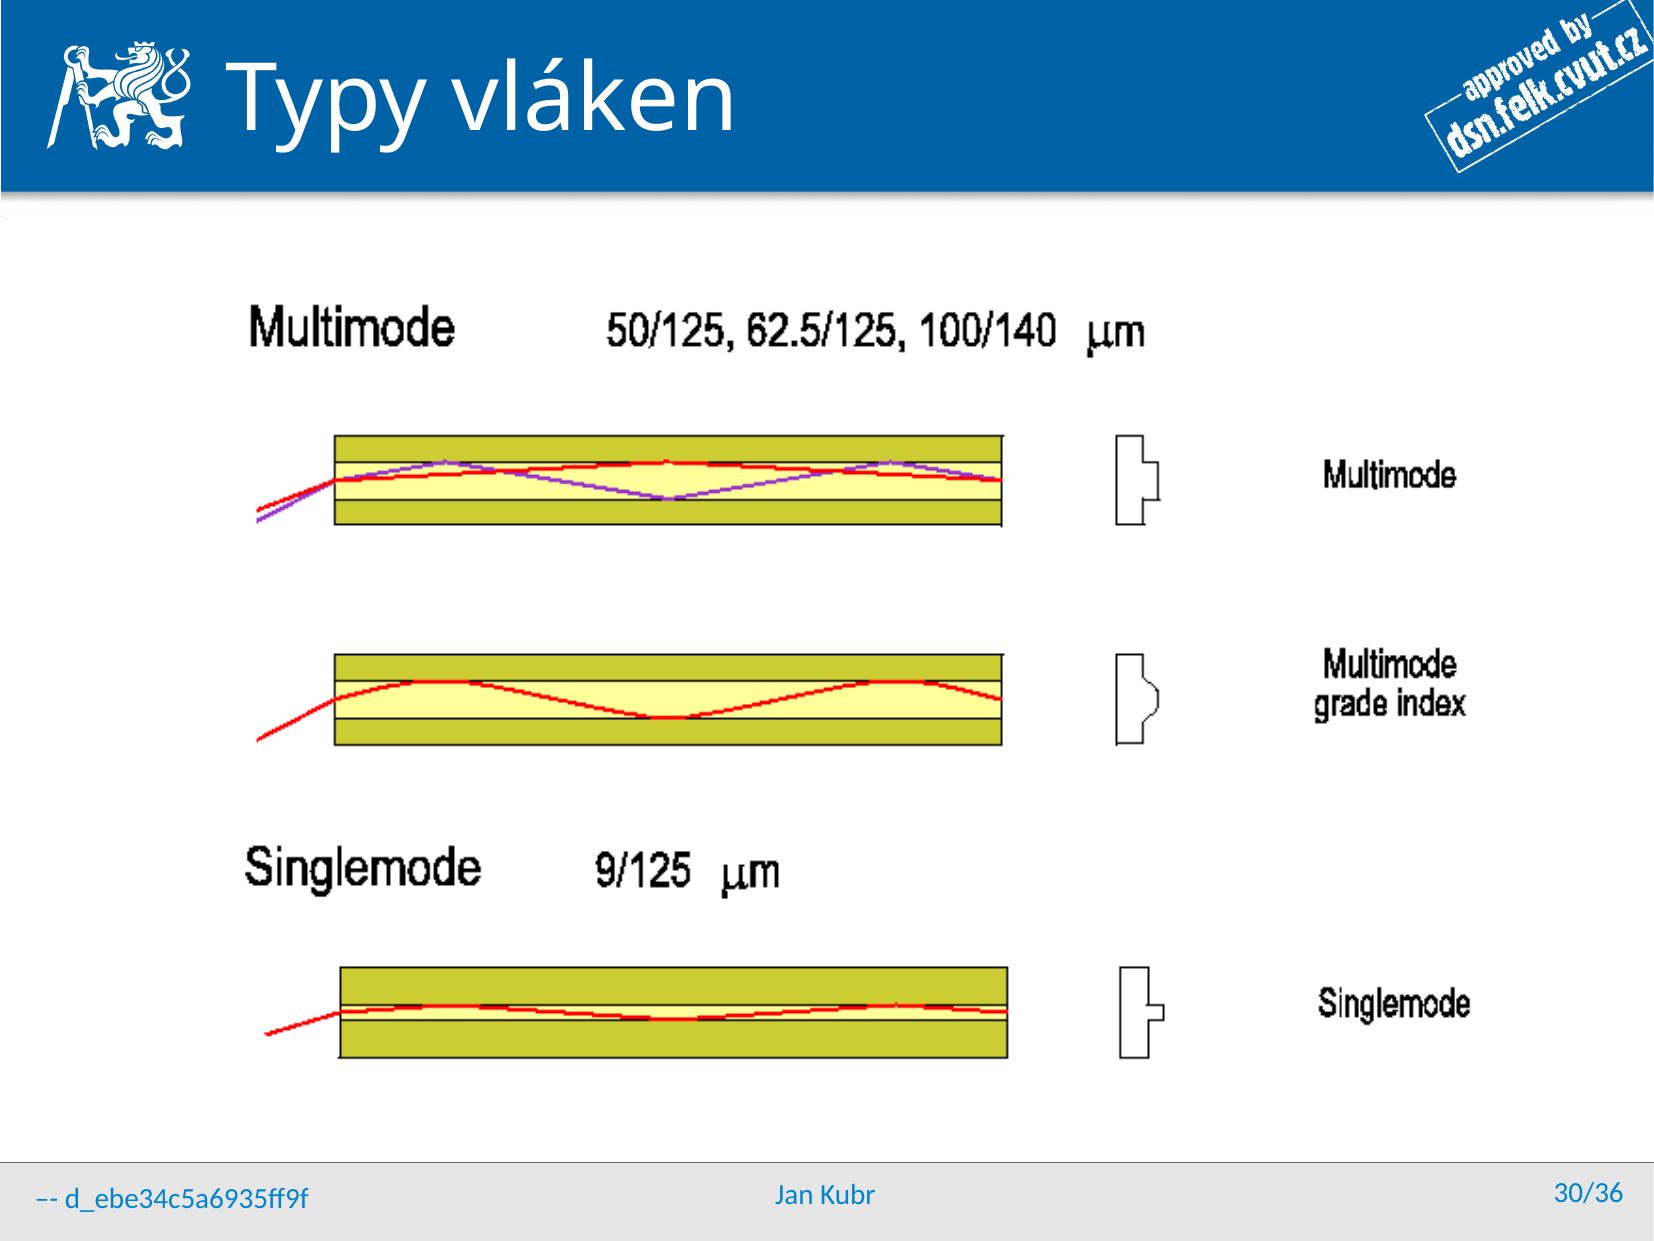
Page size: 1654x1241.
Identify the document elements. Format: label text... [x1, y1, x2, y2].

picture [242, 294, 1472, 1063]
title Typy vláken [225, 0, 1426, 188]
picture [1, 0, 1654, 217]
